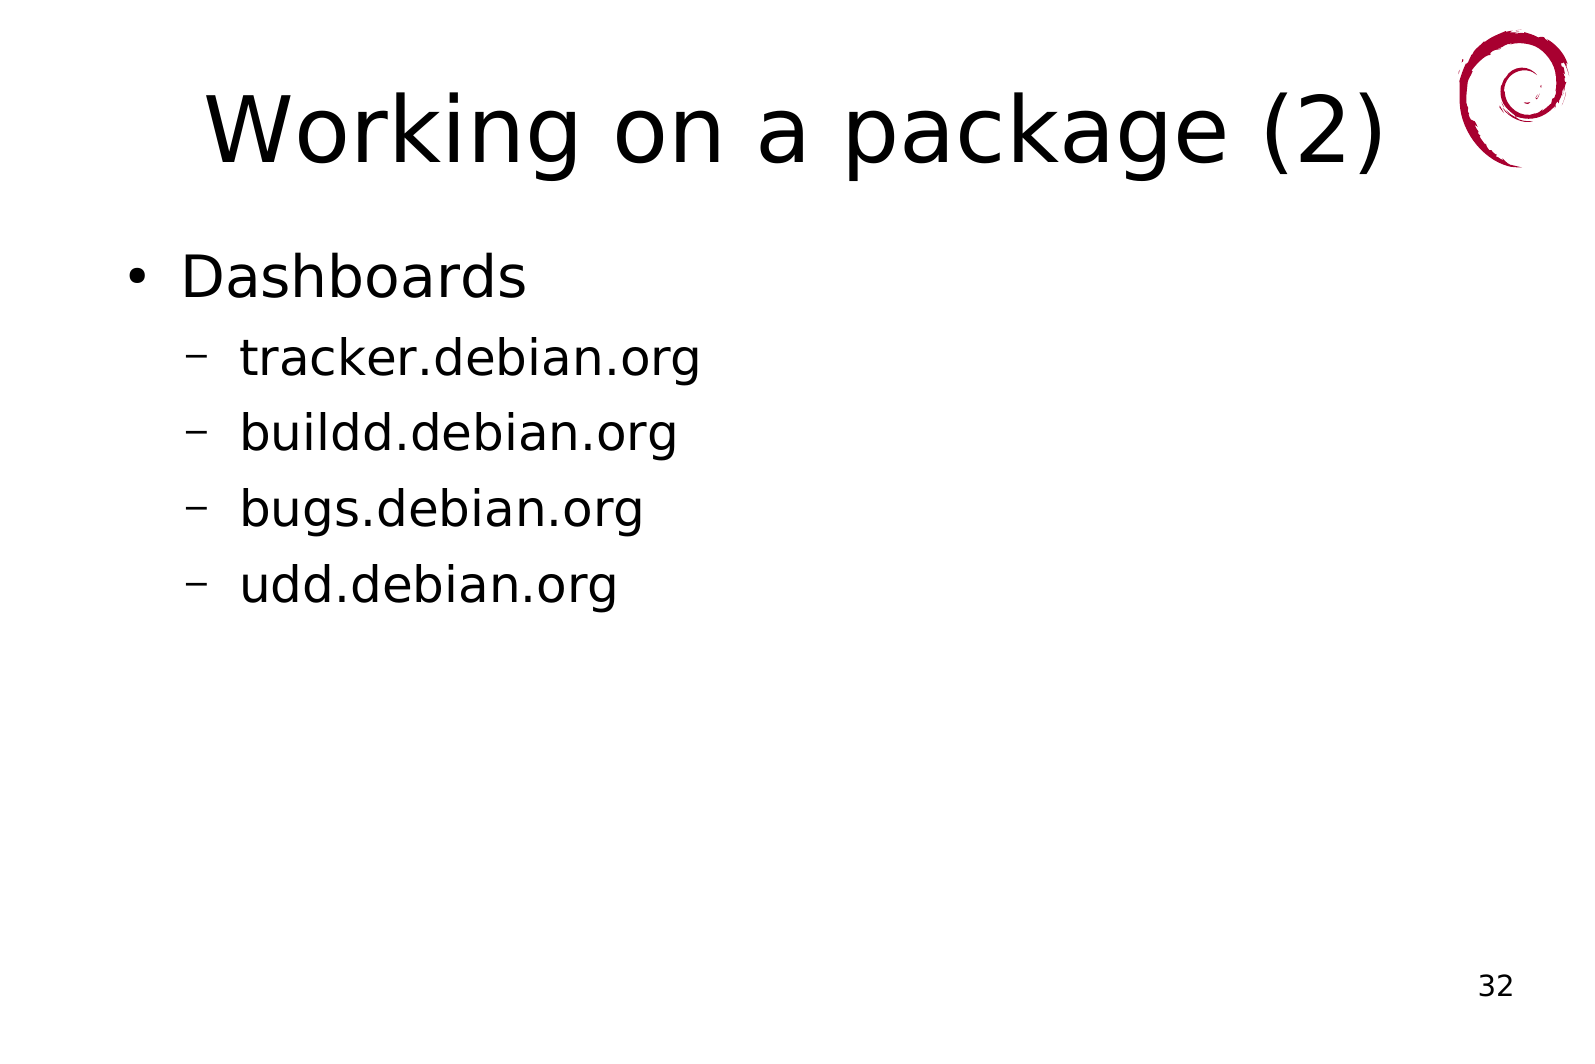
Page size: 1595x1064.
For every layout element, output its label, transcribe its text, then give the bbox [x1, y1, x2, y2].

list Dashboards tracker.debian.org buildd.debian.org bugs.debian.org udd.debian.org [79, 243, 1515, 839]
title Working on a package (2) [79, 42, 1515, 220]
